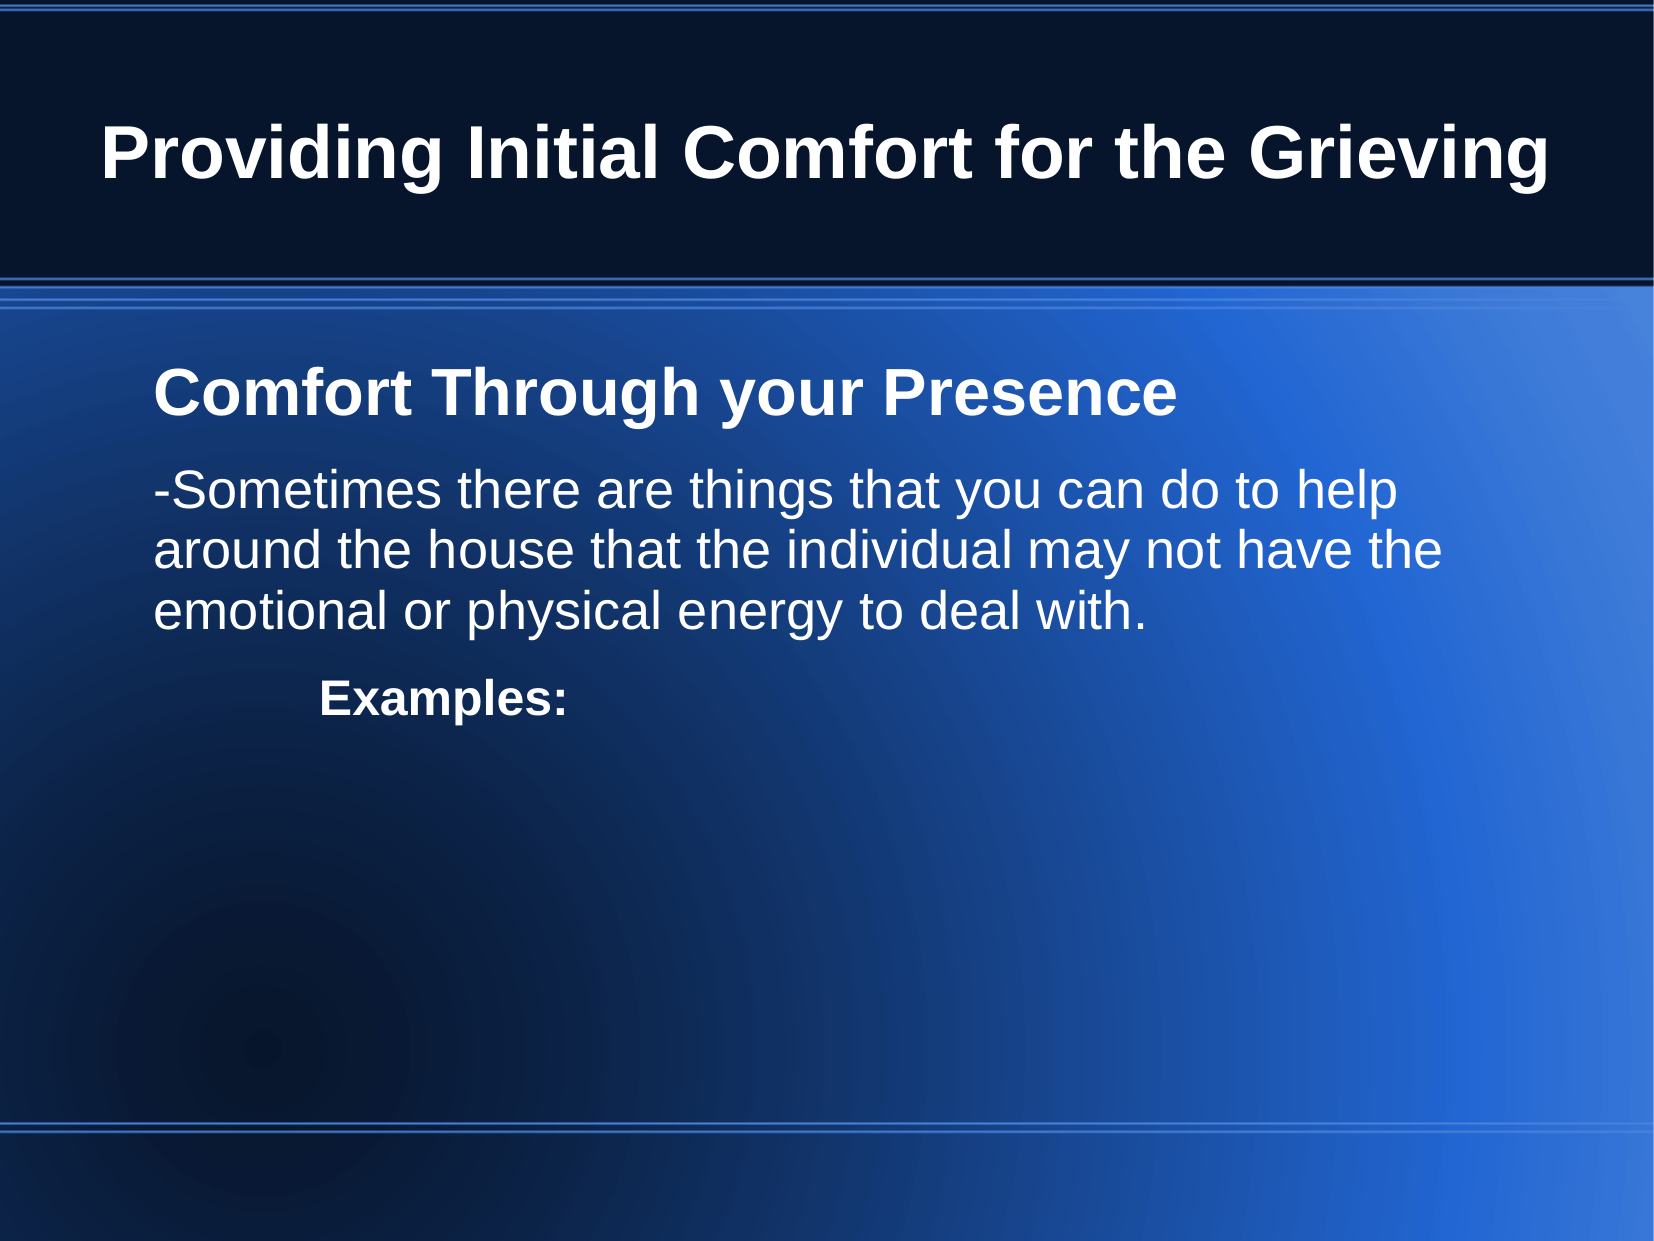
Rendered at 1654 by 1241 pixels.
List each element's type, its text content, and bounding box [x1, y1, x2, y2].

list Comfort Through your Presence -Sometimes there are things that you can do to help around the house that the individual may not have the emotional or physical energy to deal with. Examples: [82, 355, 1571, 1058]
picture [0, 0, 1654, 1241]
title Providing Initial Comfort for the Grieving [82, 49, 1571, 257]
